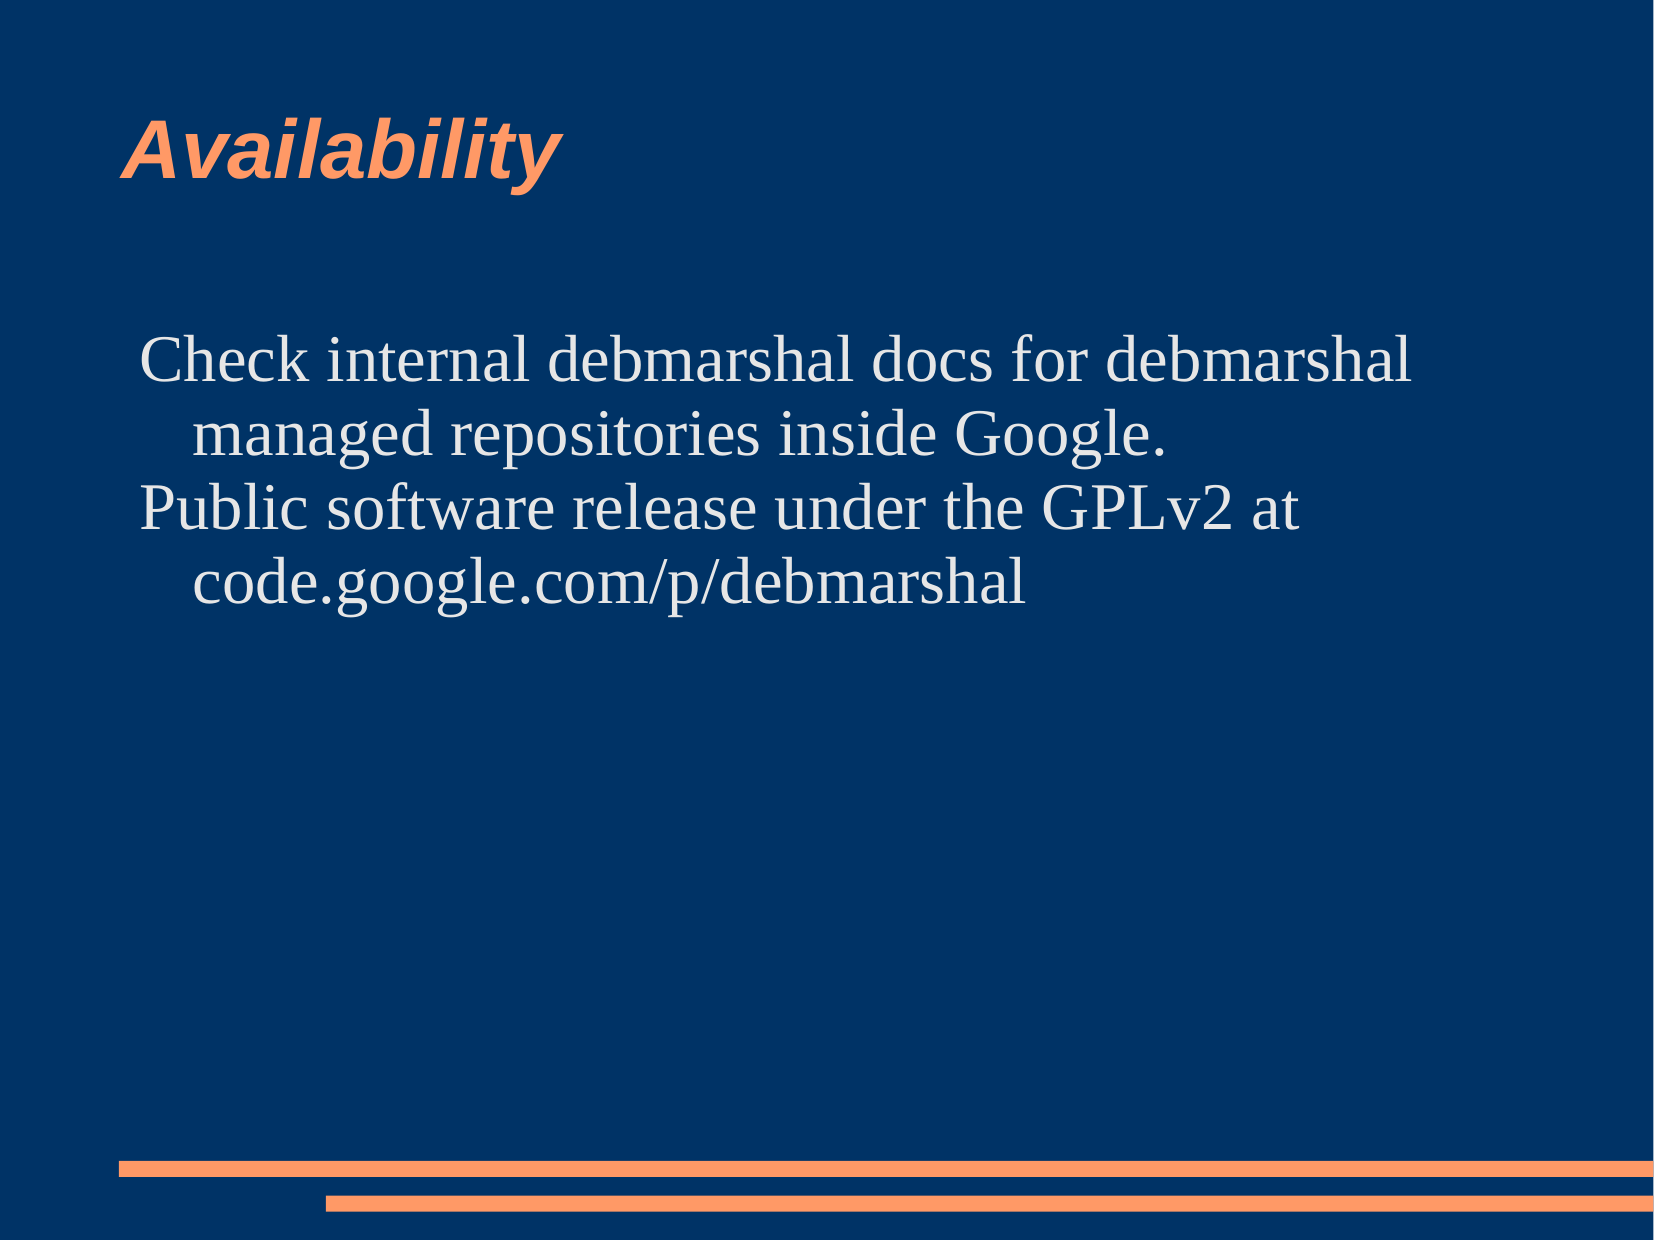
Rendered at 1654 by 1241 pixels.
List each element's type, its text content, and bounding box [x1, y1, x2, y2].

list Check internal debmarshal docs for debmarshal managed repositories inside Google. Public software release under the GPLv2 at code.google.com/p/debmarshal [121, 322, 1561, 1133]
title Availability [121, 46, 1534, 254]
